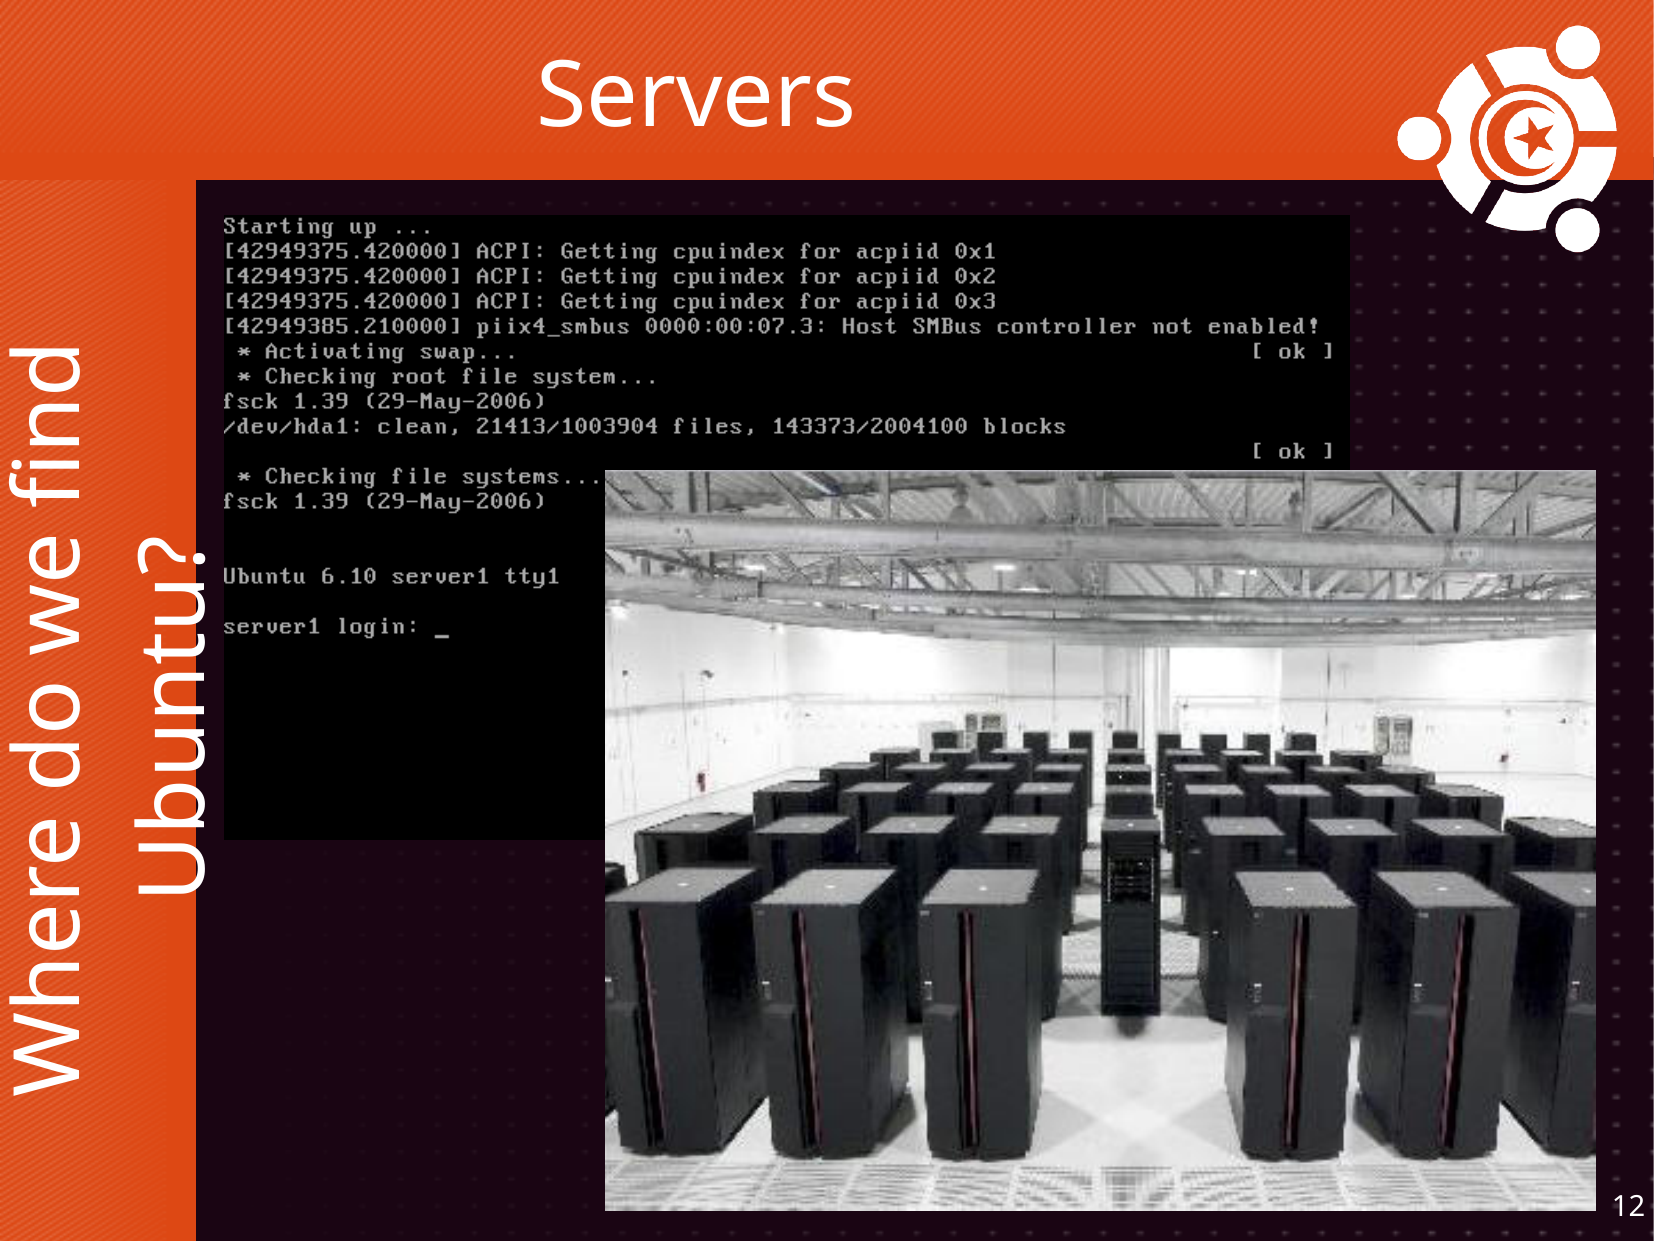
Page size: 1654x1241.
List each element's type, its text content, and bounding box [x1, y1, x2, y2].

title Where do we find Ubuntu? [3, 210, 210, 1229]
picture [0, 0, 1654, 1241]
title Servers [0, 2, 1394, 181]
